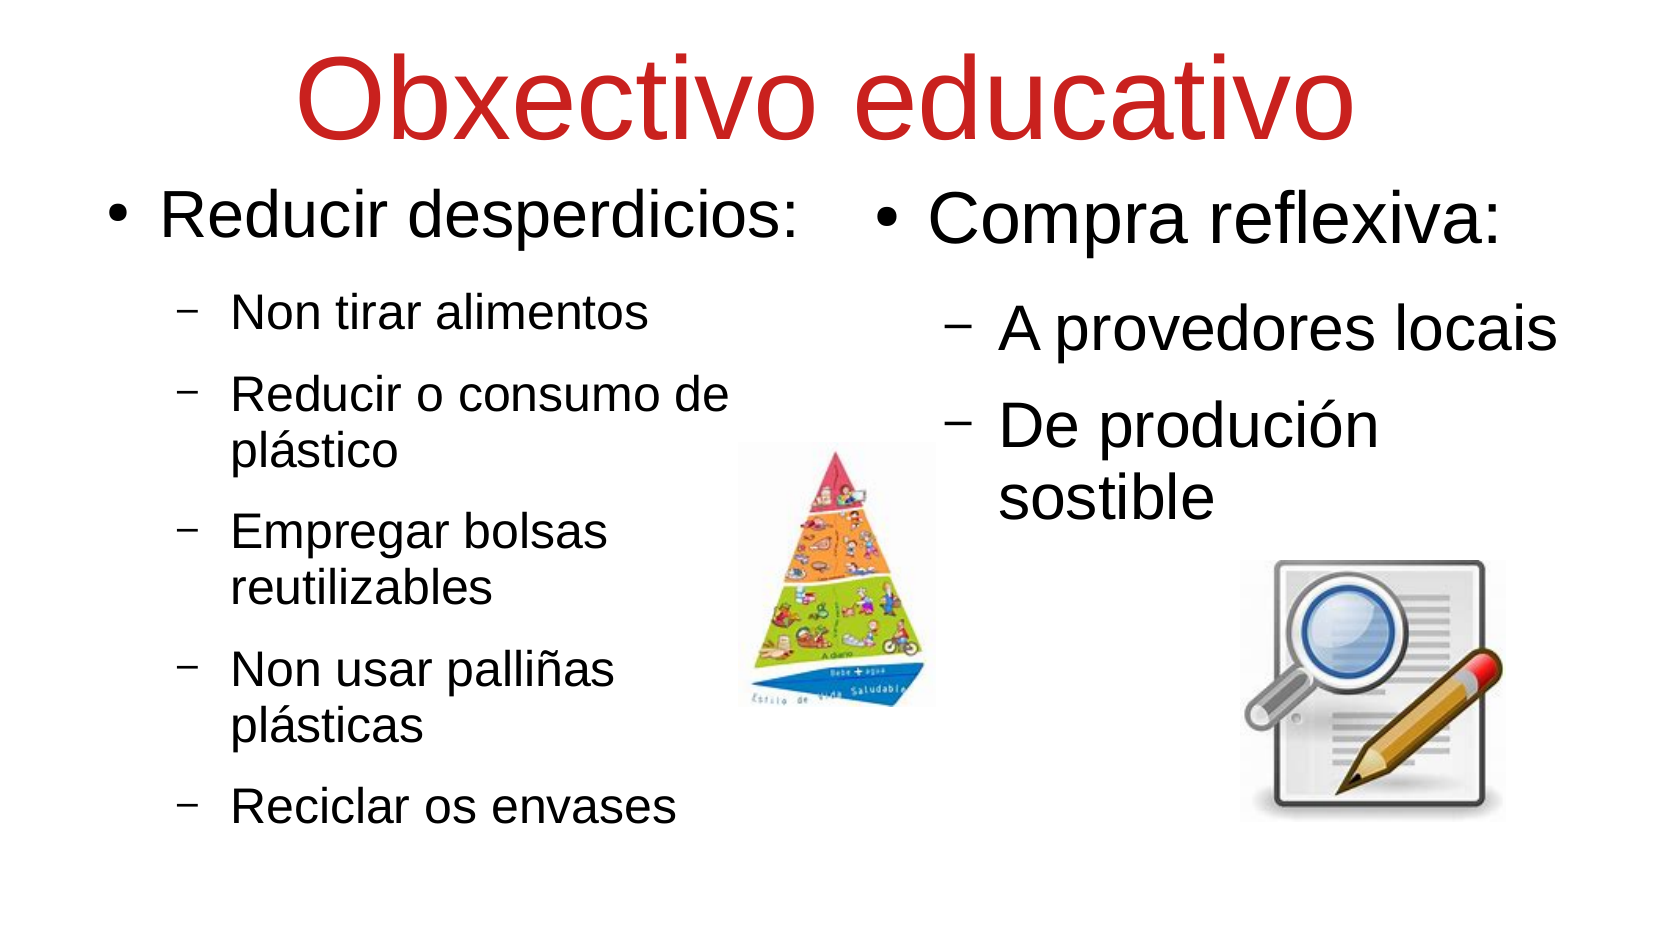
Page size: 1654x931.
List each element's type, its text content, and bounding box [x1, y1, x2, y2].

picture [738, 442, 936, 707]
list Reducir desperdicios: Non tirar alimentos Reducir o consumo de plástico Empregar bolsas reutilizables Non usar palliñas plásticas Reciclar os envases [88, 177, 815, 897]
picture [1240, 560, 1506, 822]
title Obxectivo educativo [82, 32, 1571, 165]
list Compra reflexiva: A provedores locais De produción sostible [856, 177, 1583, 562]
